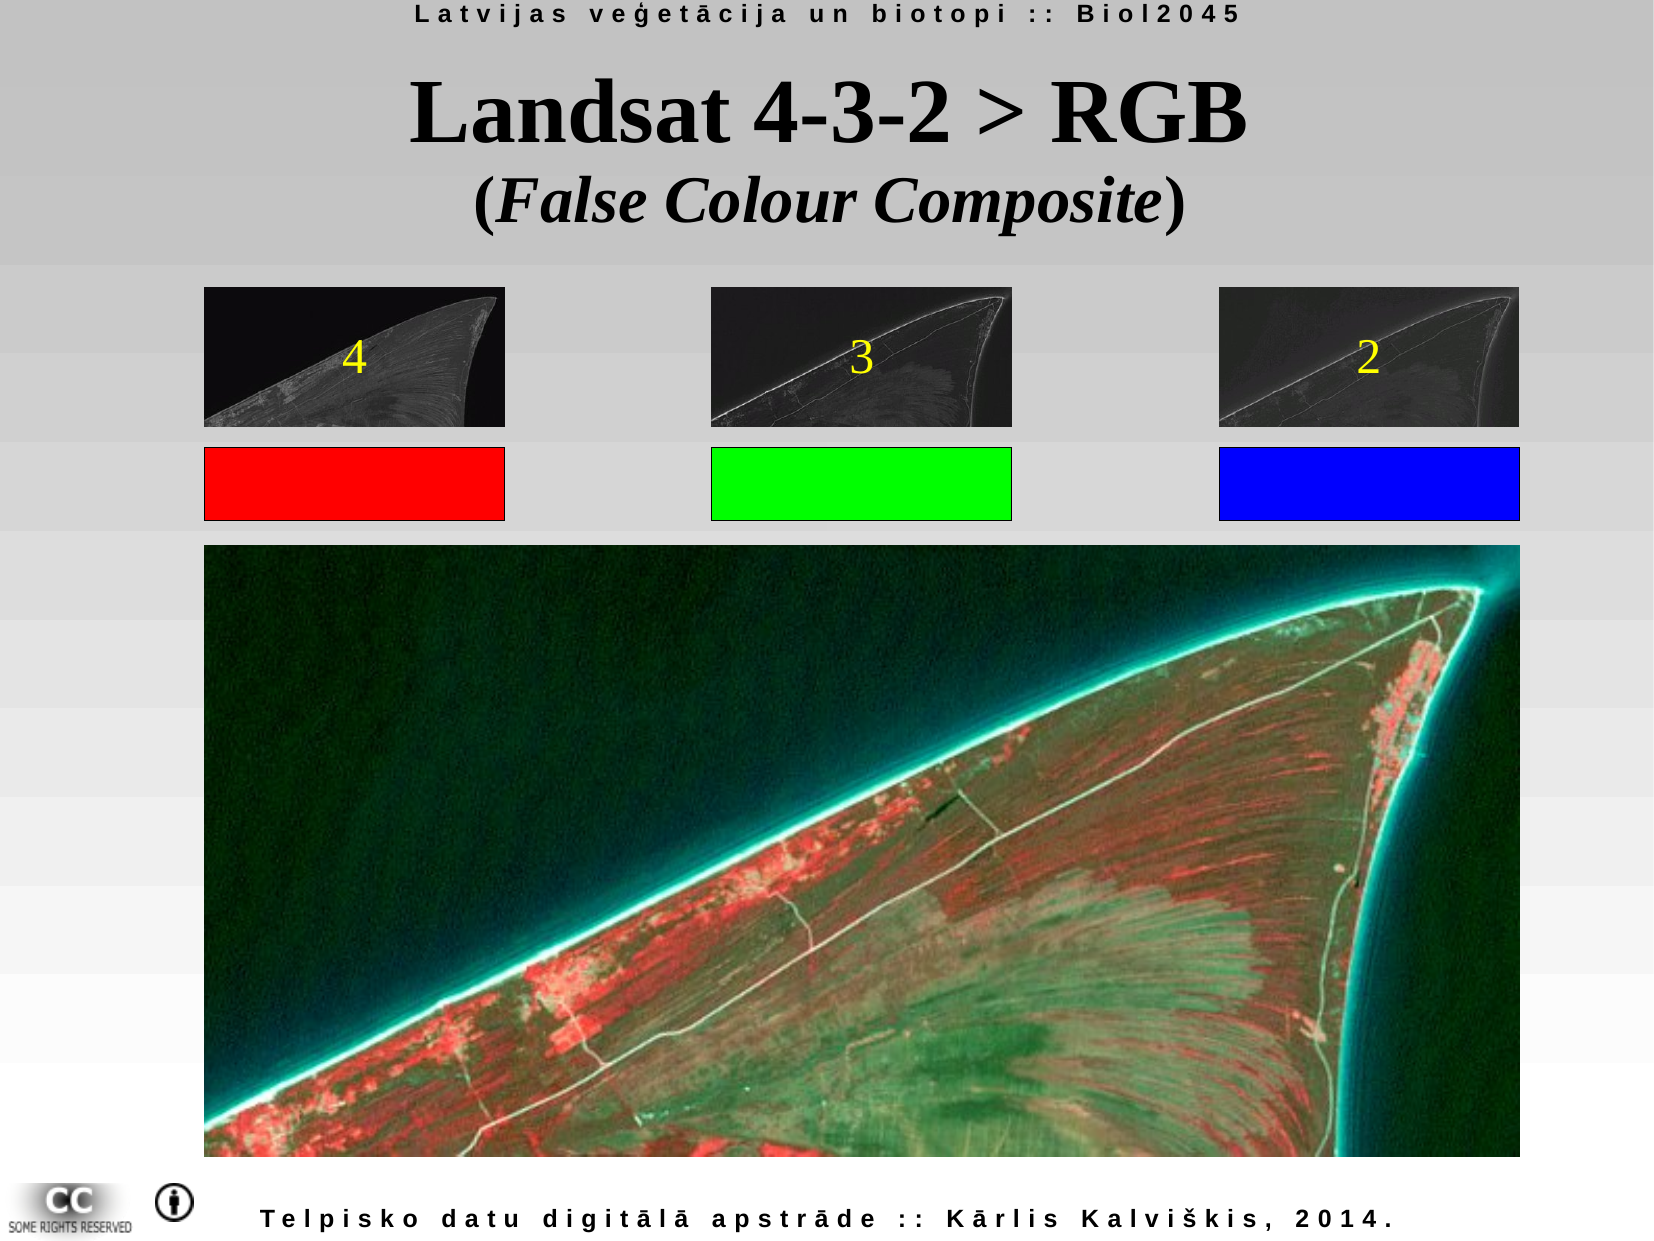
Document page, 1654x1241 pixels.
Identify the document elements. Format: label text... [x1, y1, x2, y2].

text_box [204, 447, 505, 521]
title Landsat 4-3-2 > RGB (False Colour Composite) [34, 61, 1626, 296]
picture [0, 0, 1654, 1241]
text_box [1219, 447, 1520, 521]
text_box [711, 447, 1012, 521]
